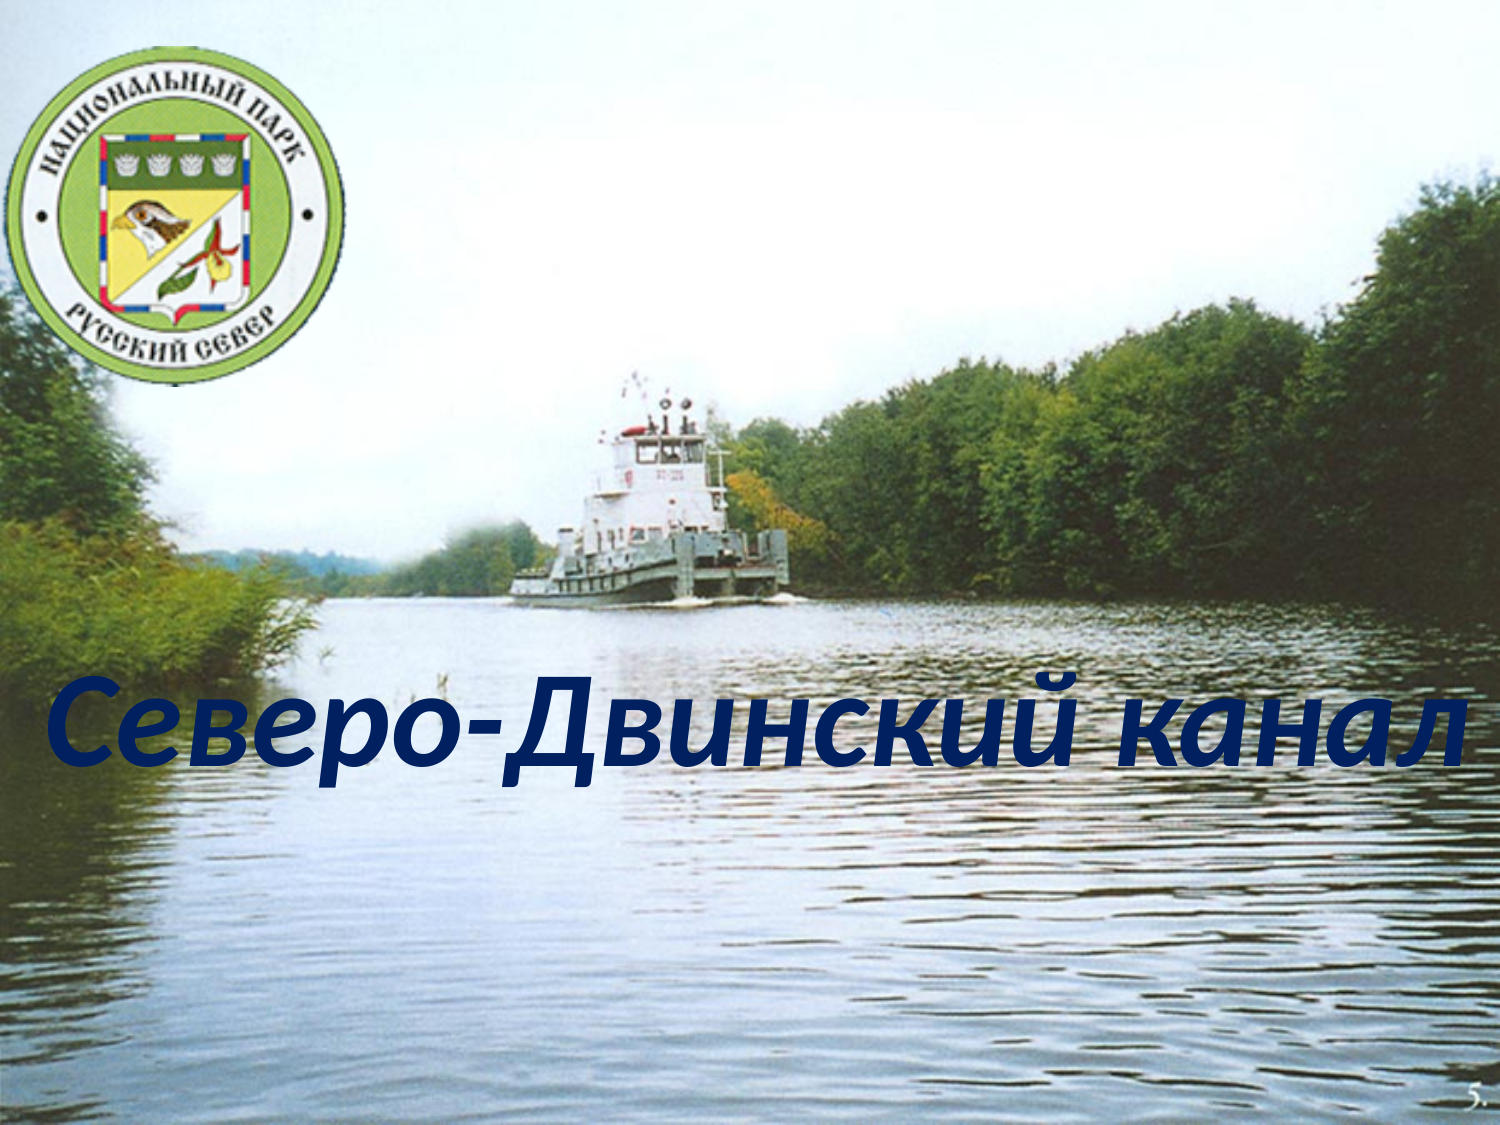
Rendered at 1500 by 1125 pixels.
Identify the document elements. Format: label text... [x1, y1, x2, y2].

picture [0, 0, 1500, 1125]
text_box Ceвepo-Двинский канал [30, 621, 1486, 801]
